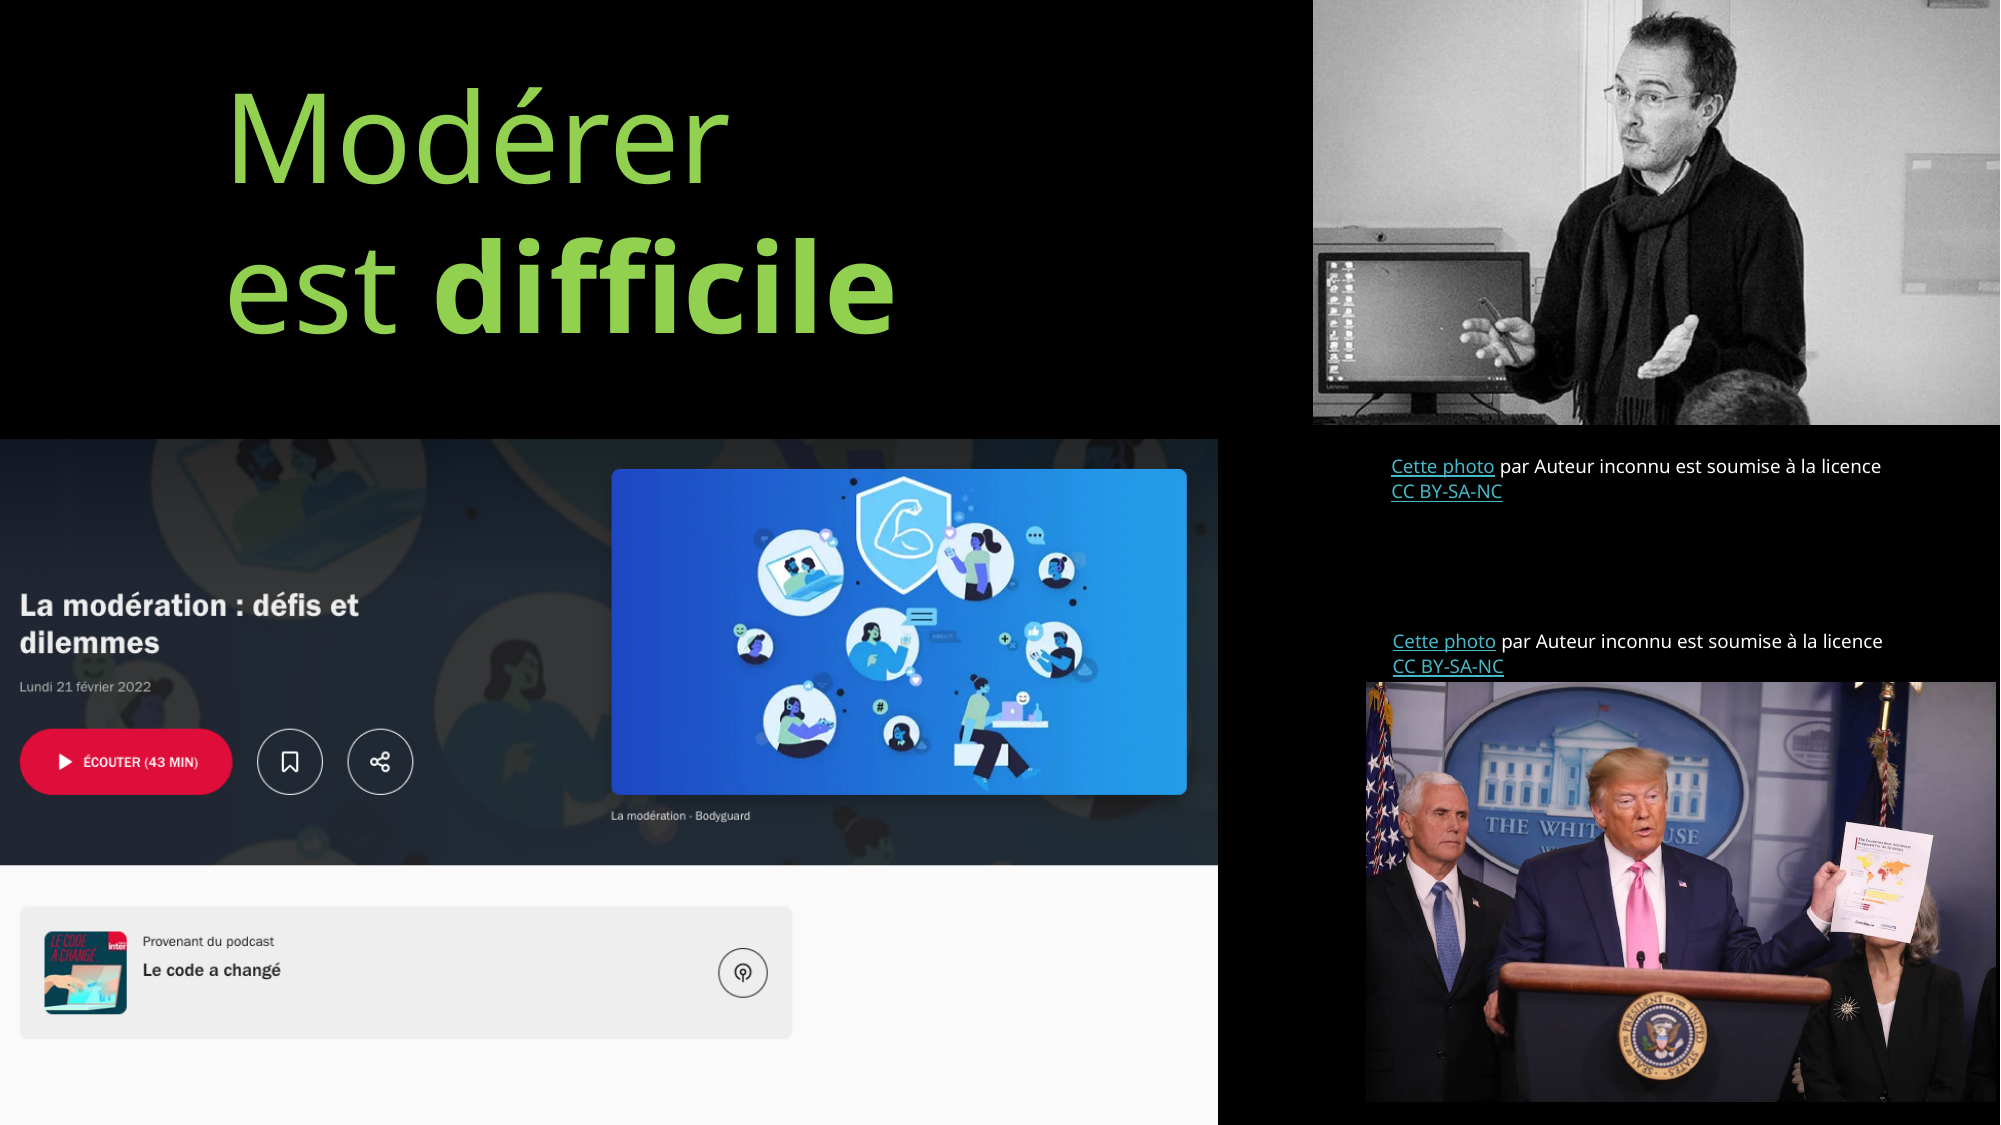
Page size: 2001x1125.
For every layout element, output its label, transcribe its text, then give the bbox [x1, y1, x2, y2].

text_box Cette photo par Auteur inconnu est soumise à la licence CC BY-SA-NC [1376, 447, 1964, 514]
picture [1366, 682, 1996, 1102]
text_box Modérer est difficile [208, 51, 919, 367]
picture [1313, 0, 2000, 425]
picture [0, 439, 1218, 1125]
text_box Cette photo par Auteur inconnu est soumise à la licence CC BY-SA-NC [1377, 621, 1991, 688]
